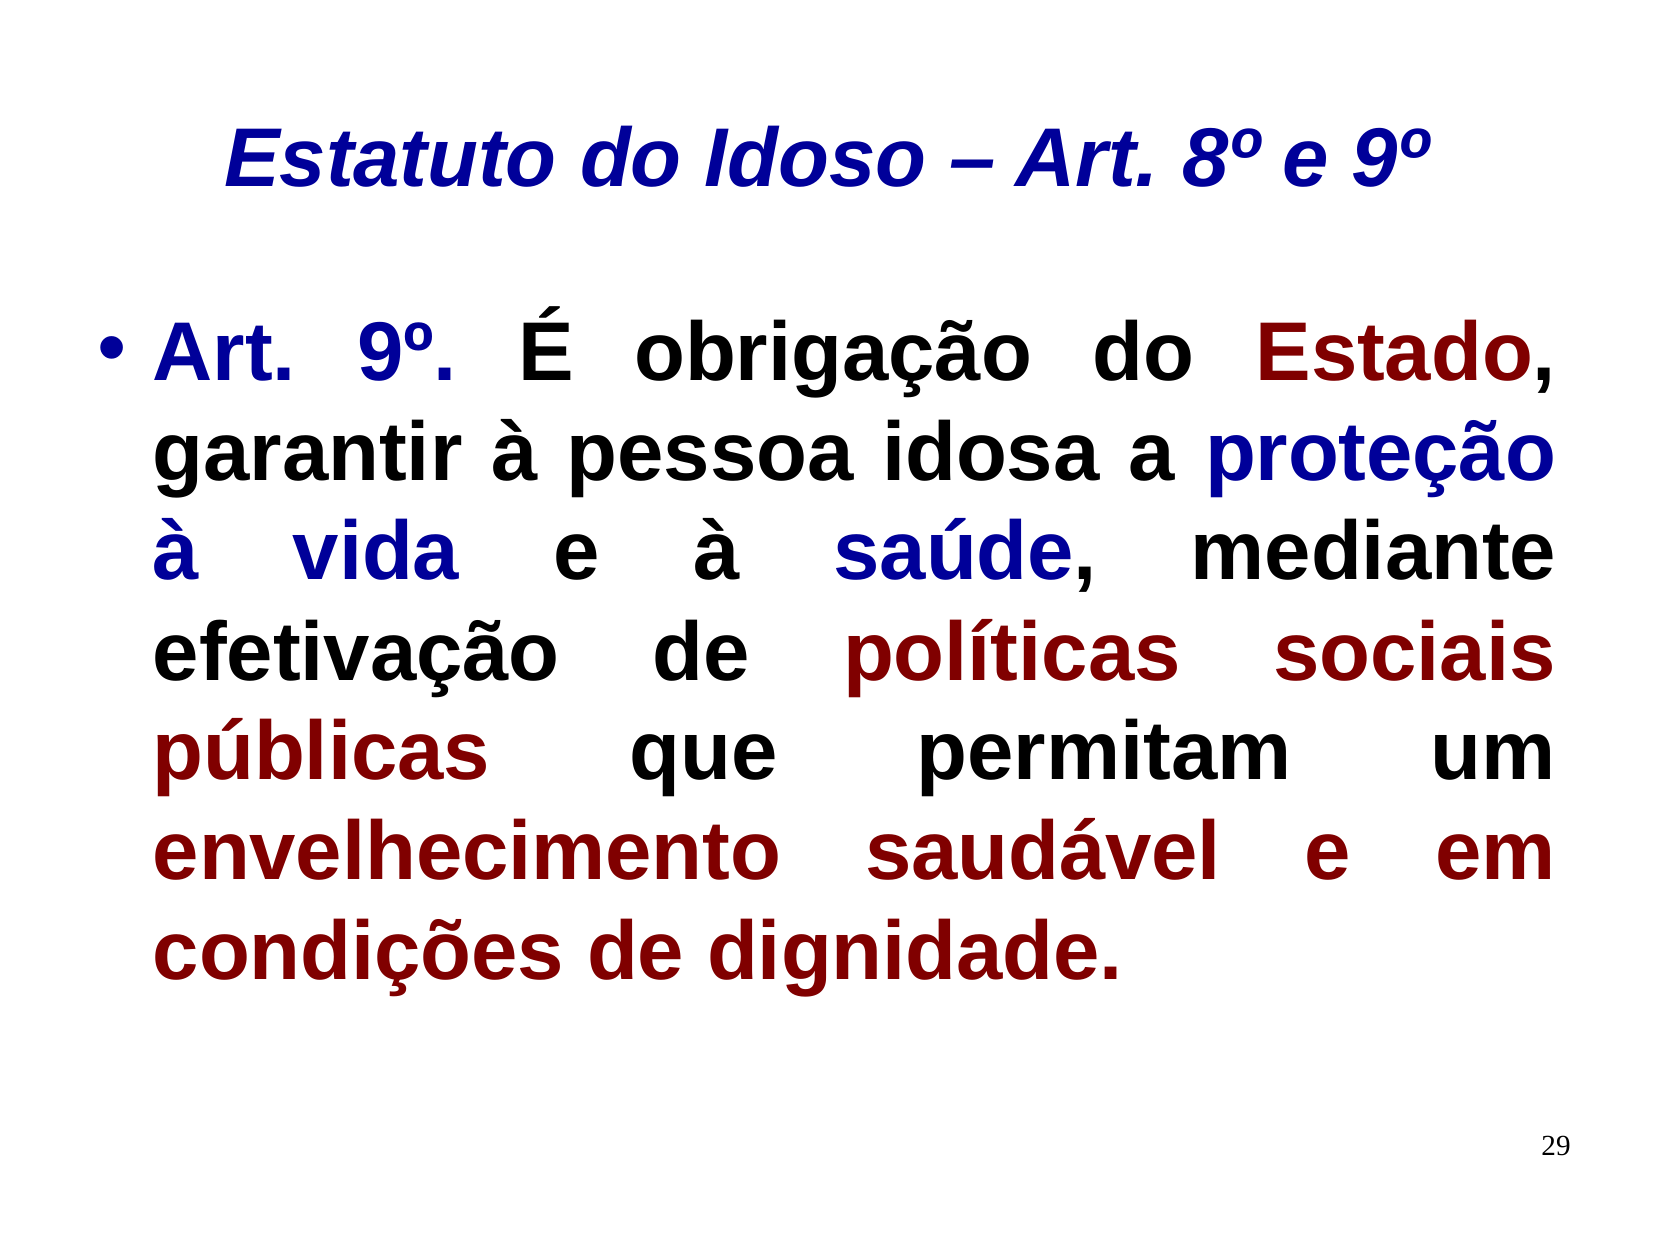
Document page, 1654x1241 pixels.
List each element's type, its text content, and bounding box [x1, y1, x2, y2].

title Estatuto do Idoso – Art. 8º e 9º [82, 49, 1571, 257]
list Art. 9º. É obrigação do Estado, garantir à pessoa idosa a proteção à vida e à saúde, mediante efetivação de políticas sociais públicas que permitam um envelhecimento saudável e em condições de dignidade. [82, 289, 1571, 1189]
